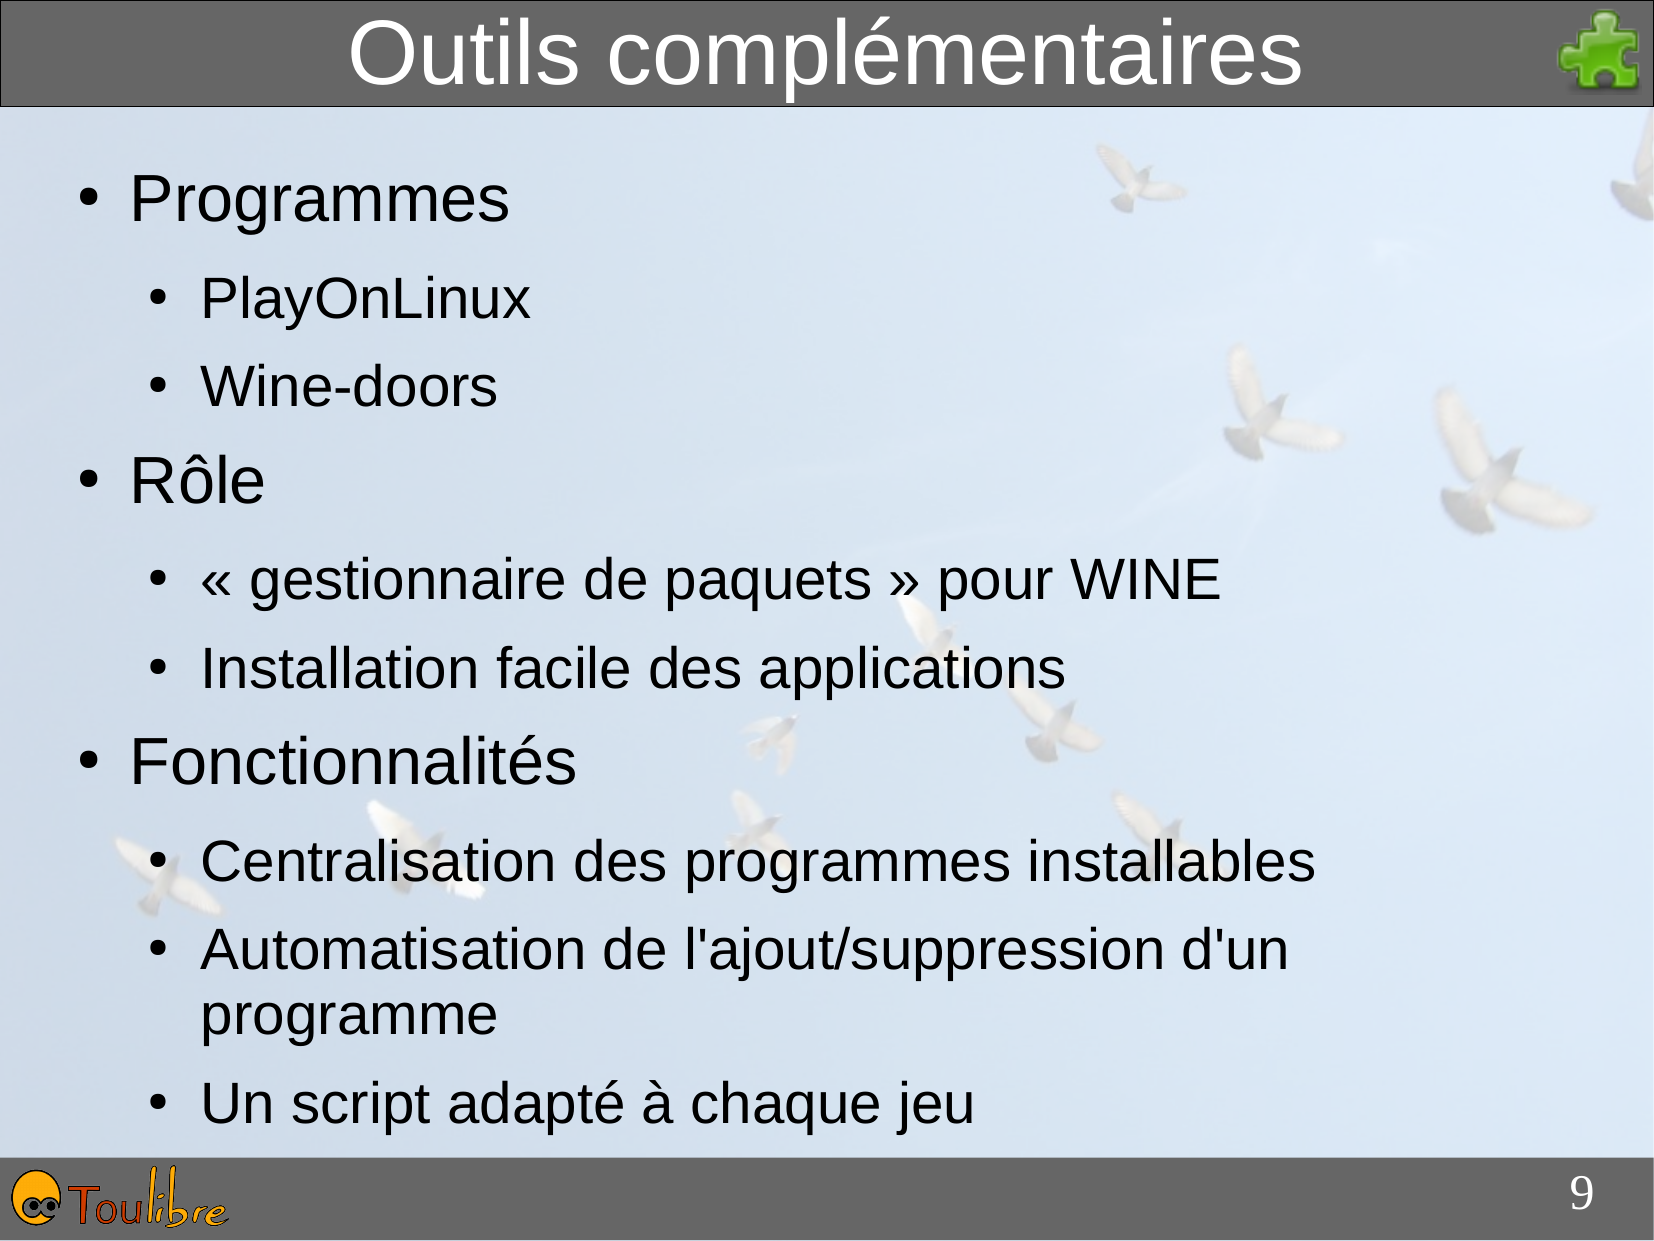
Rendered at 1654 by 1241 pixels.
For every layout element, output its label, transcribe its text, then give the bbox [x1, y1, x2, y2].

list Programmes PlayOnLinux Wine-doors Rôle « gestionnaire de paquets » pour WINE Installation facile des applications Fonctionnalités Centralisation des programmes installables Automatisation de l'ajout/suppression d'un programme Un script adapté à chaque jeu [59, 161, 1595, 1136]
picture [1553, 5, 1642, 95]
picture [11, 1165, 229, 1228]
title Outils complémentaires [0, 0, 1654, 107]
